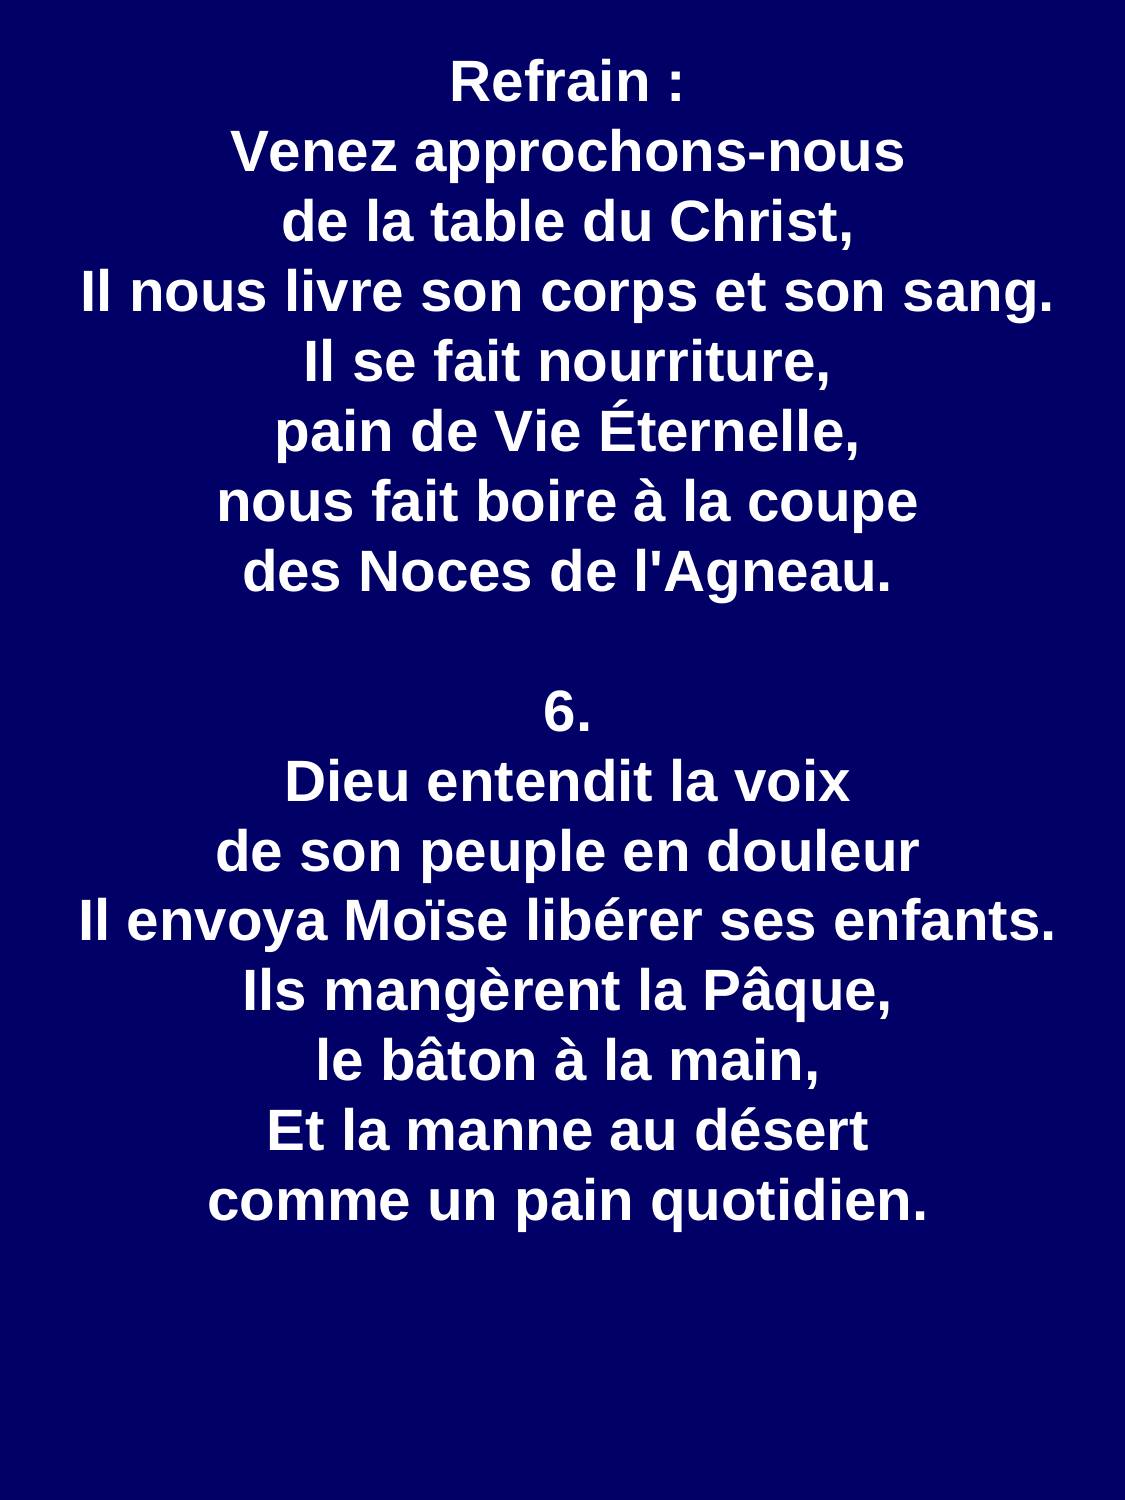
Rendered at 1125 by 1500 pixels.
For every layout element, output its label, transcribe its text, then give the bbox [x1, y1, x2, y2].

text_box Refrain : Venez approchons-nous de la table du Christ, Il nous livre son corps et son sang. Il se fait nourriture, pain de Vie Éternelle, nous fait boire à la coupe des Noces de l'Agneau. 6. Dieu entendit la voix de son peuple en douleur Il envoya Moïse libérer ses enfants. Ils mangèrent la Pâque, le bâton à la main, Et la manne au désert comme un pain quotidien. [0, 35, 1125, 1500]
